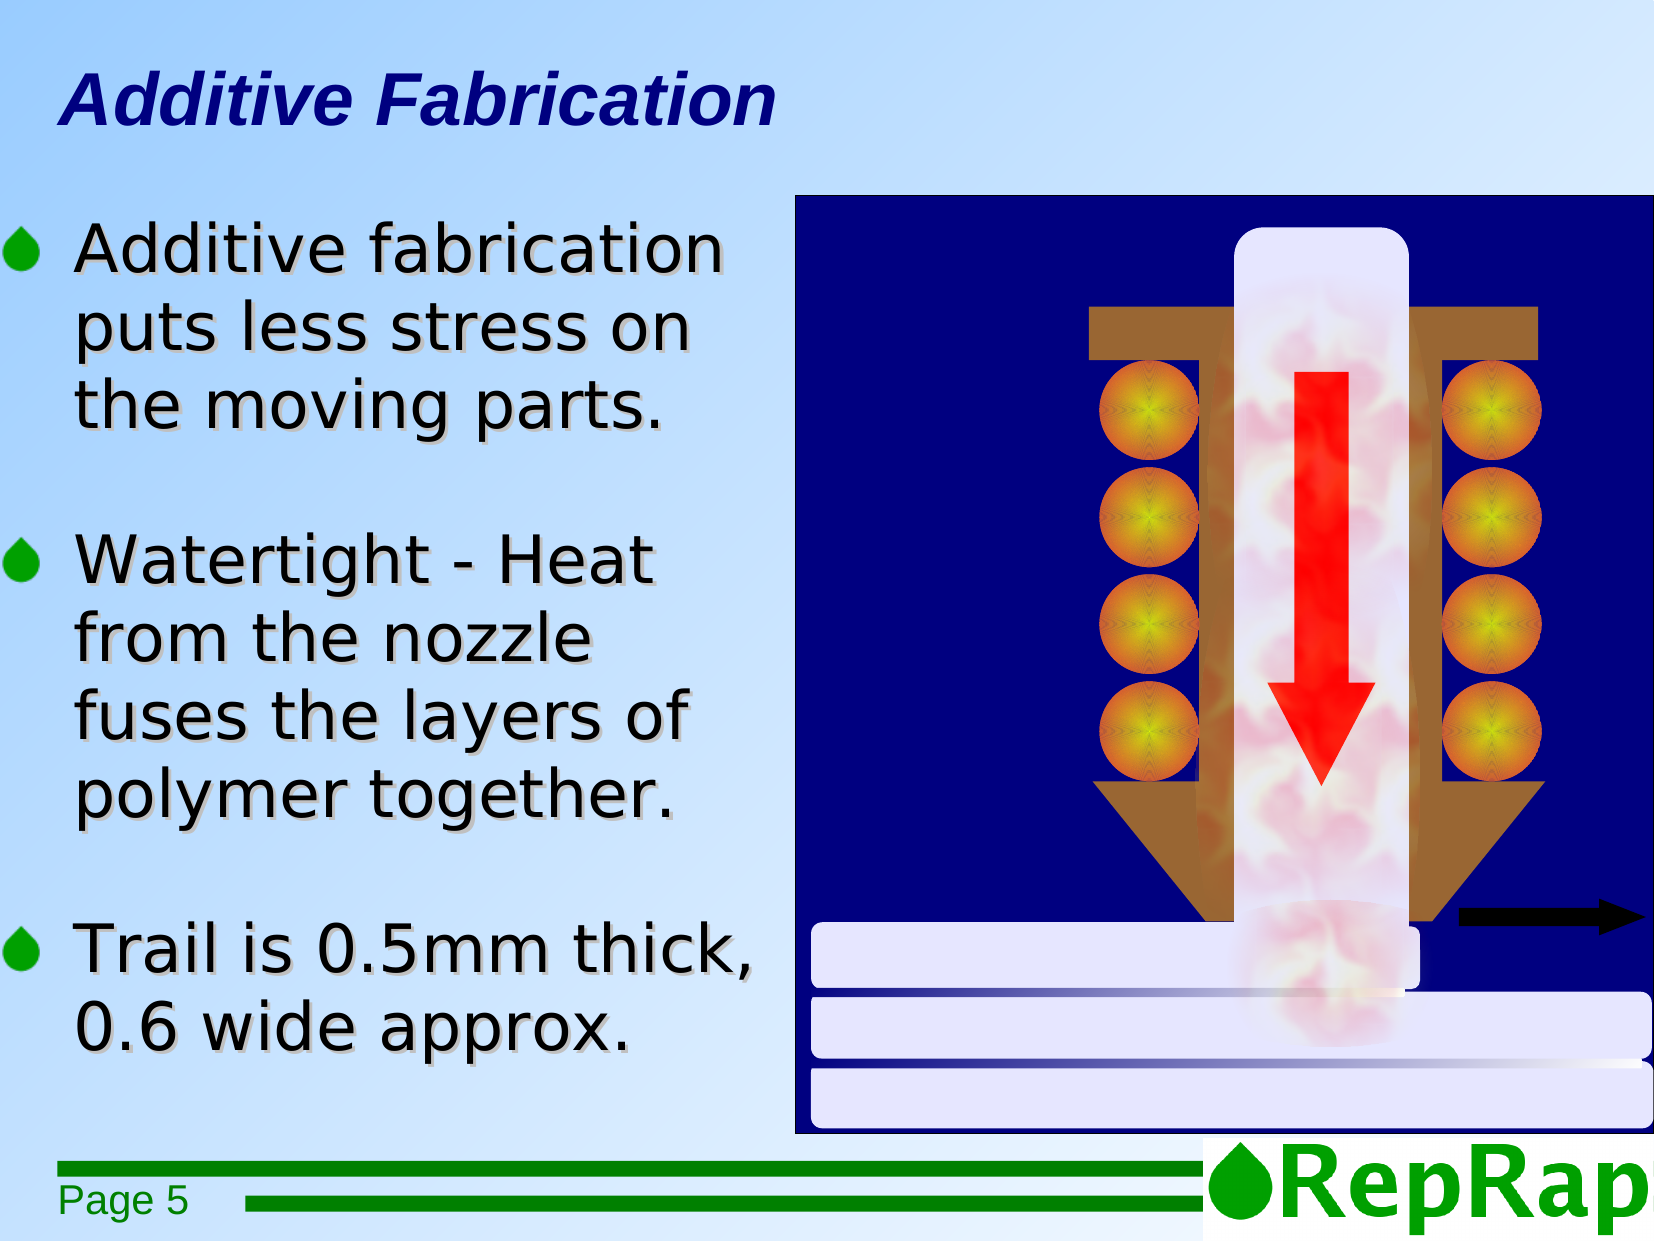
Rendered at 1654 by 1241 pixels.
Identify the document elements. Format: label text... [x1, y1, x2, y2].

picture [1203, 1138, 1654, 1241]
title Additive Fabrication [58, 21, 1624, 178]
text_box [793, 195, 1654, 1134]
text_box Additive fabrication puts less stress on the moving parts. Watertight - Heat from the nozzle fuses the layers of polymer together. Trail is 0.5mm thick, 0.6 wide approx. [0, 210, 793, 1180]
